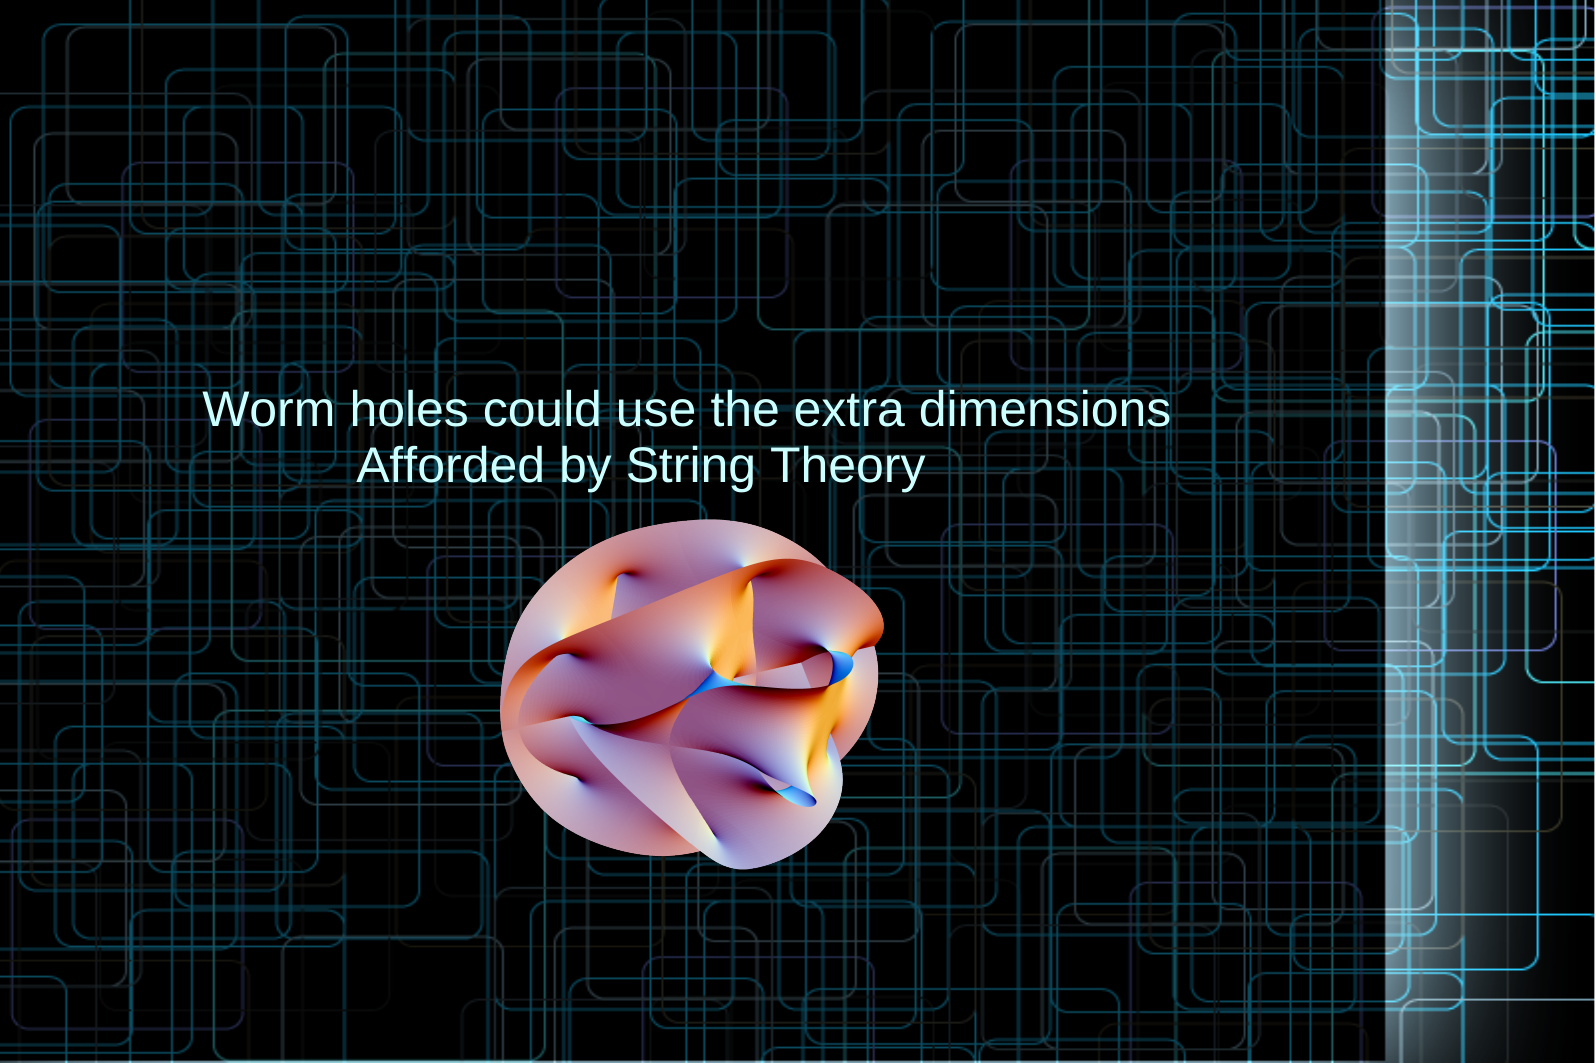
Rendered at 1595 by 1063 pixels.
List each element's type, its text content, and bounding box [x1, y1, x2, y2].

text_box Worm holes could use the extra dimensions Afforded by String Theory [187, 375, 1187, 558]
picture [0, 0, 1595, 1063]
